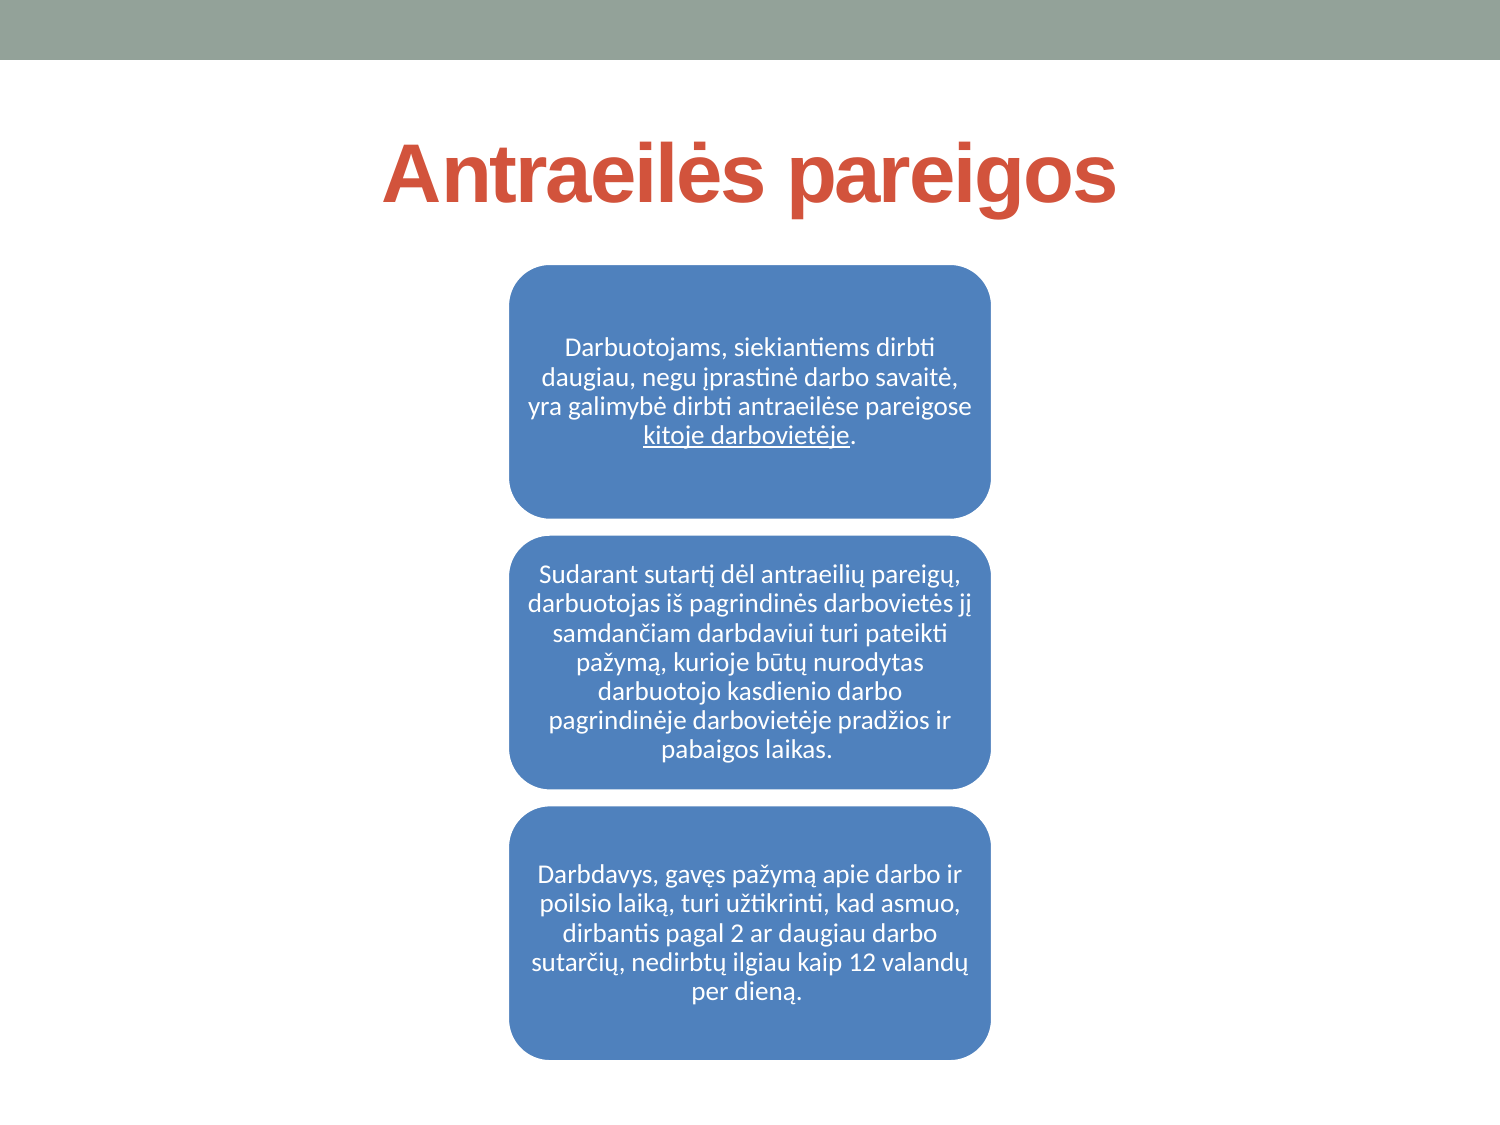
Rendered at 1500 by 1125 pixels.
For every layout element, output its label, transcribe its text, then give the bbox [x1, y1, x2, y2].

text_box Sudarant sutartį dėl antraeilių pareigų, darbuotojas iš pagrindinės darbovietės jį samdančiam darbdaviui turi pateikti pažymą, kurioje būtų nurodytas darbuotojo kasdienio darbo pagrindinėje darbovietėje pradžios ir pabaigos laikas. [506, 533, 994, 792]
title Antraeilės pareigos [75, 87, 1426, 251]
text_box Darbdavys, gavęs pažymą apie darbo ir poilsio laiką, turi užtikrinti, kad asmuo, dirbantis pagal 2 ar daugiau darbo sutarčių, nedirbtų ilgiau kaip 12 valandų per dieną. [506, 804, 994, 1063]
text_box Darbuotojams, siekiantiems dirbti daugiau, negu įprastinė darbo savaitė, yra galimybė dirbti antraeilėse pareigose kitoje darbovietėje. [506, 262, 994, 521]
